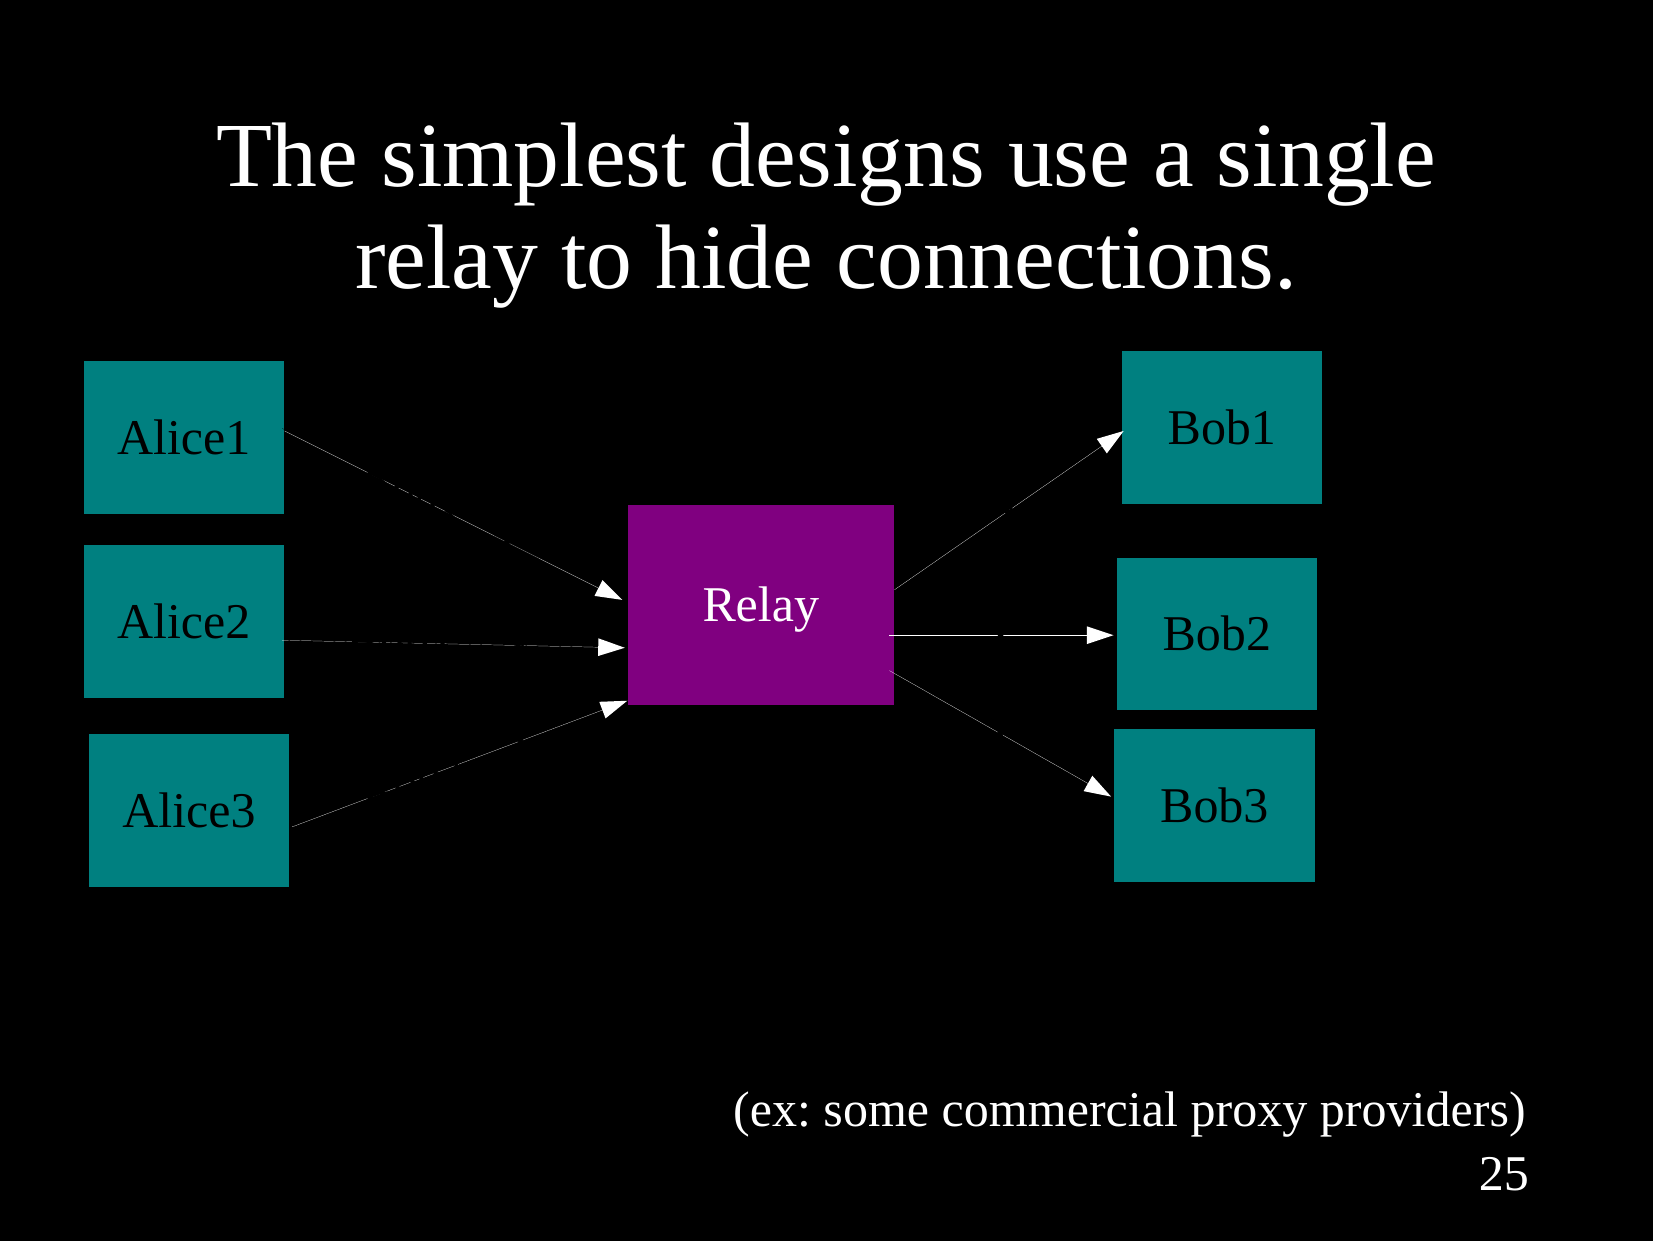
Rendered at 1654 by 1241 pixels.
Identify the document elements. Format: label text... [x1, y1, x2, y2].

text_box (ex: some commercial proxy providers) [733, 1081, 1527, 1138]
text_box Alice1 [83, 360, 285, 515]
text_box Alice3 [88, 733, 290, 888]
text_box Bob3 [1113, 728, 1316, 883]
title The simplest designs use a single relay to hide connections. [121, 79, 1534, 334]
text_box Relay [627, 504, 895, 706]
text_box Bob2 [1116, 557, 1318, 711]
text_box Bob1 [1121, 350, 1323, 505]
text_box Alice2 [83, 544, 285, 699]
